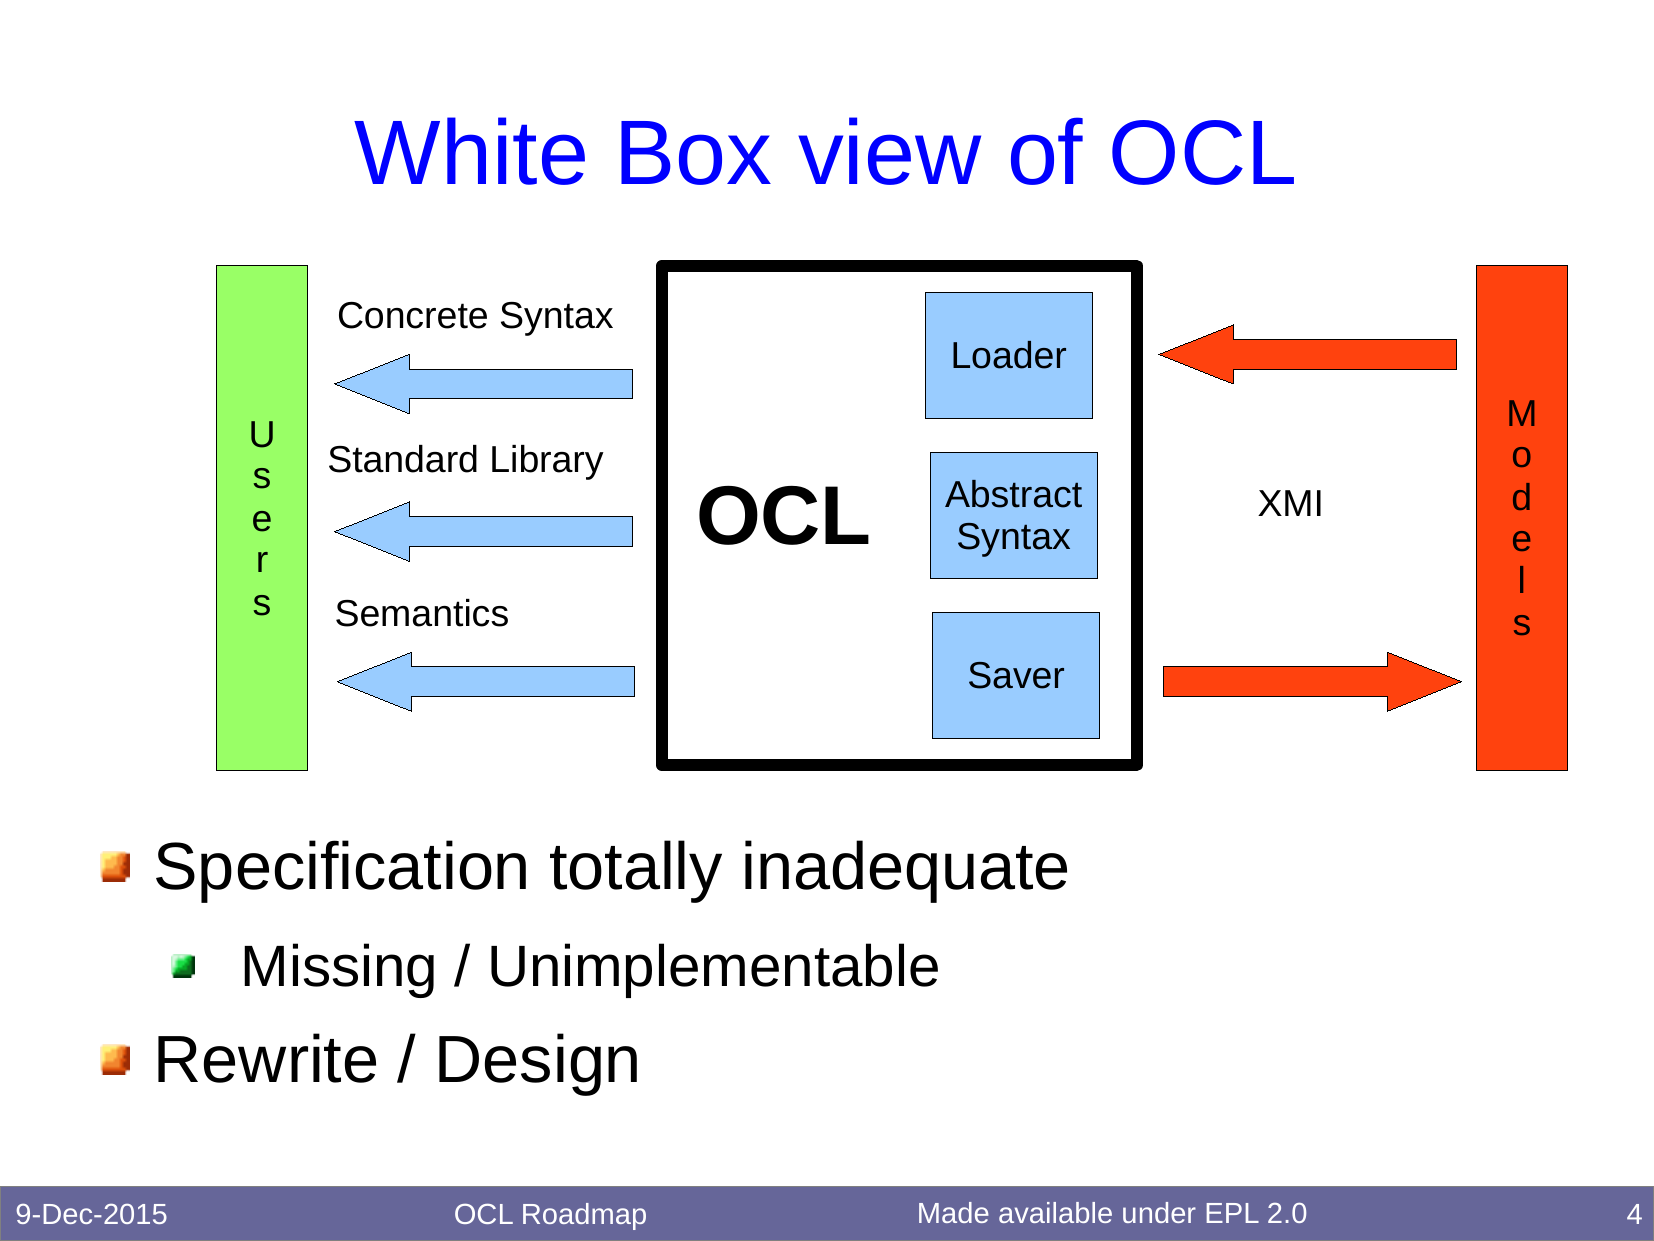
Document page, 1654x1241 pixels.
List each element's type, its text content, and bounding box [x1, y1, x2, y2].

text_box M o d e l s [1476, 532, 1568, 771]
title White Box view of OCL [82, 49, 1571, 257]
text_box [337, 652, 635, 712]
text_box Loader [925, 292, 1093, 419]
text_box XMI [1242, 474, 1580, 532]
text_box [334, 501, 633, 562]
text_box [1163, 652, 1462, 712]
text_box Concrete Syntax [322, 287, 660, 345]
text_box OCL [661, 265, 1137, 766]
text_box Semantics [319, 585, 657, 643]
text_box [1158, 324, 1457, 384]
text_box U s e r s [216, 265, 308, 771]
text_box Saver [932, 612, 1100, 739]
text_box [334, 354, 633, 414]
text_box M o d e l s [1476, 265, 1568, 474]
text_box Abstract Syntax [930, 452, 1098, 579]
list Specification totally inadequate Missing / Unimplementable Rewrite / Design [82, 829, 1571, 1109]
text_box Standard Library [312, 430, 650, 488]
